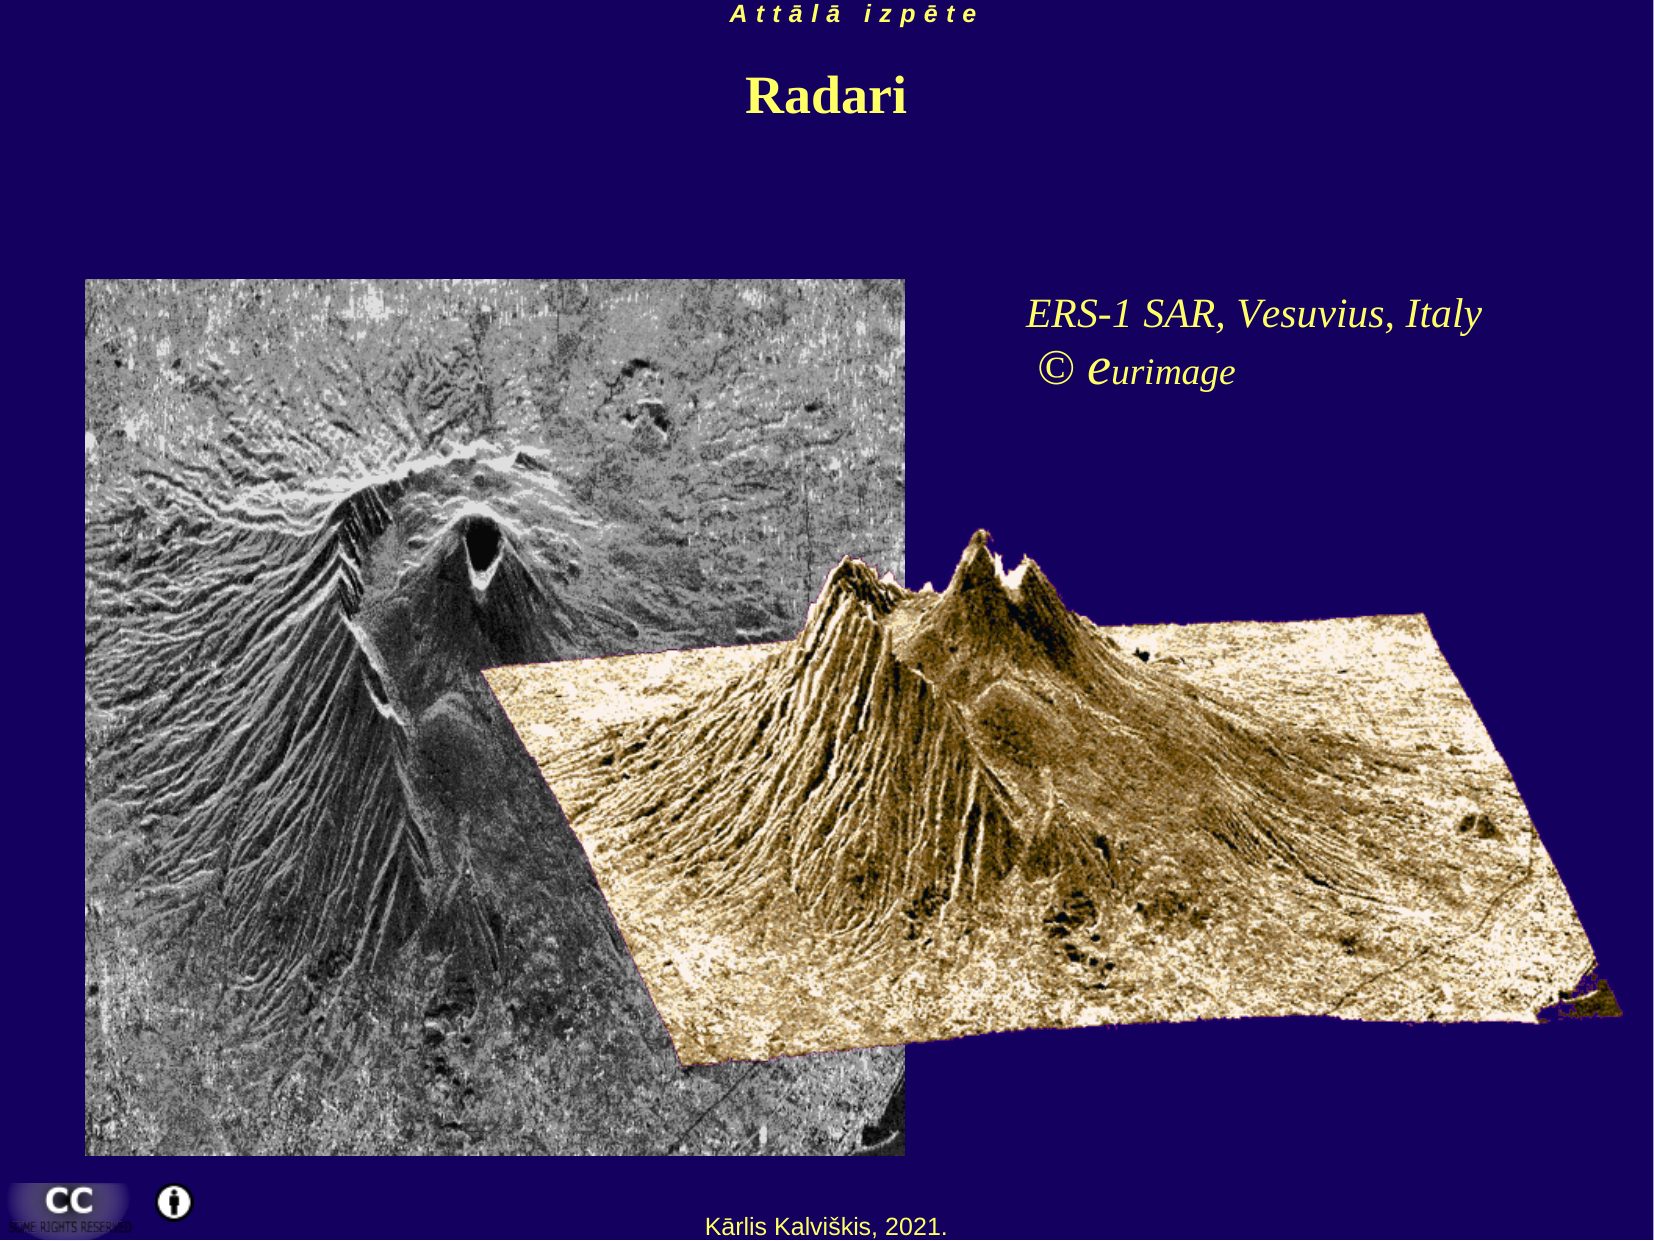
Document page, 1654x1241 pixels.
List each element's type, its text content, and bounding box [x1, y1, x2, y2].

picture [0, 1183, 141, 1241]
picture [155, 1183, 194, 1222]
text_box ERS-1 SAR, Vesuvius, Italy © eurimage [972, 290, 1494, 397]
picture [85, 279, 1626, 1156]
title Radari [120, 65, 1533, 334]
